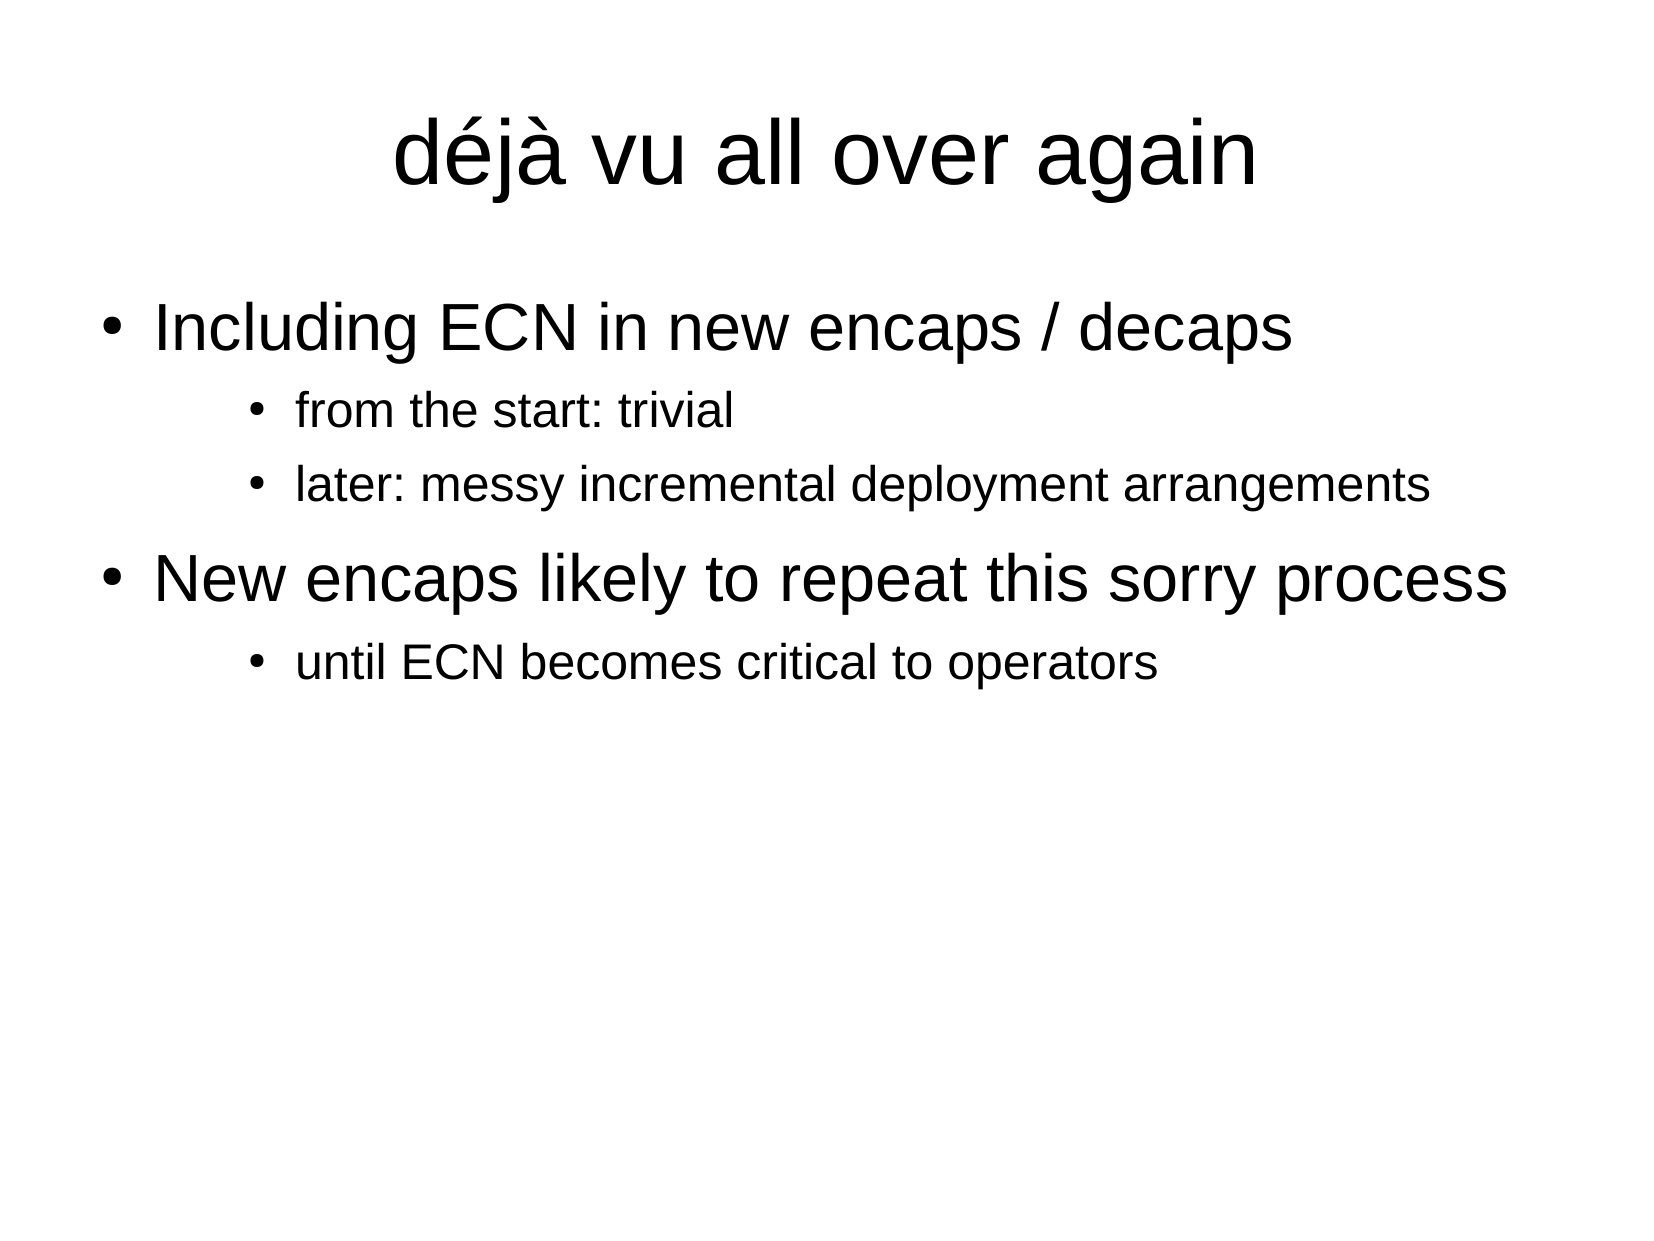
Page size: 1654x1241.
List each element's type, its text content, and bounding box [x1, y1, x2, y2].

title déjà vu all over again [82, 49, 1571, 257]
list Including ECN in new encaps / decaps from the start: trivial later: messy incremental deployment arrangements New encaps likely to repeat this sorry process until ECN becomes critical to operators [82, 290, 1571, 1010]
